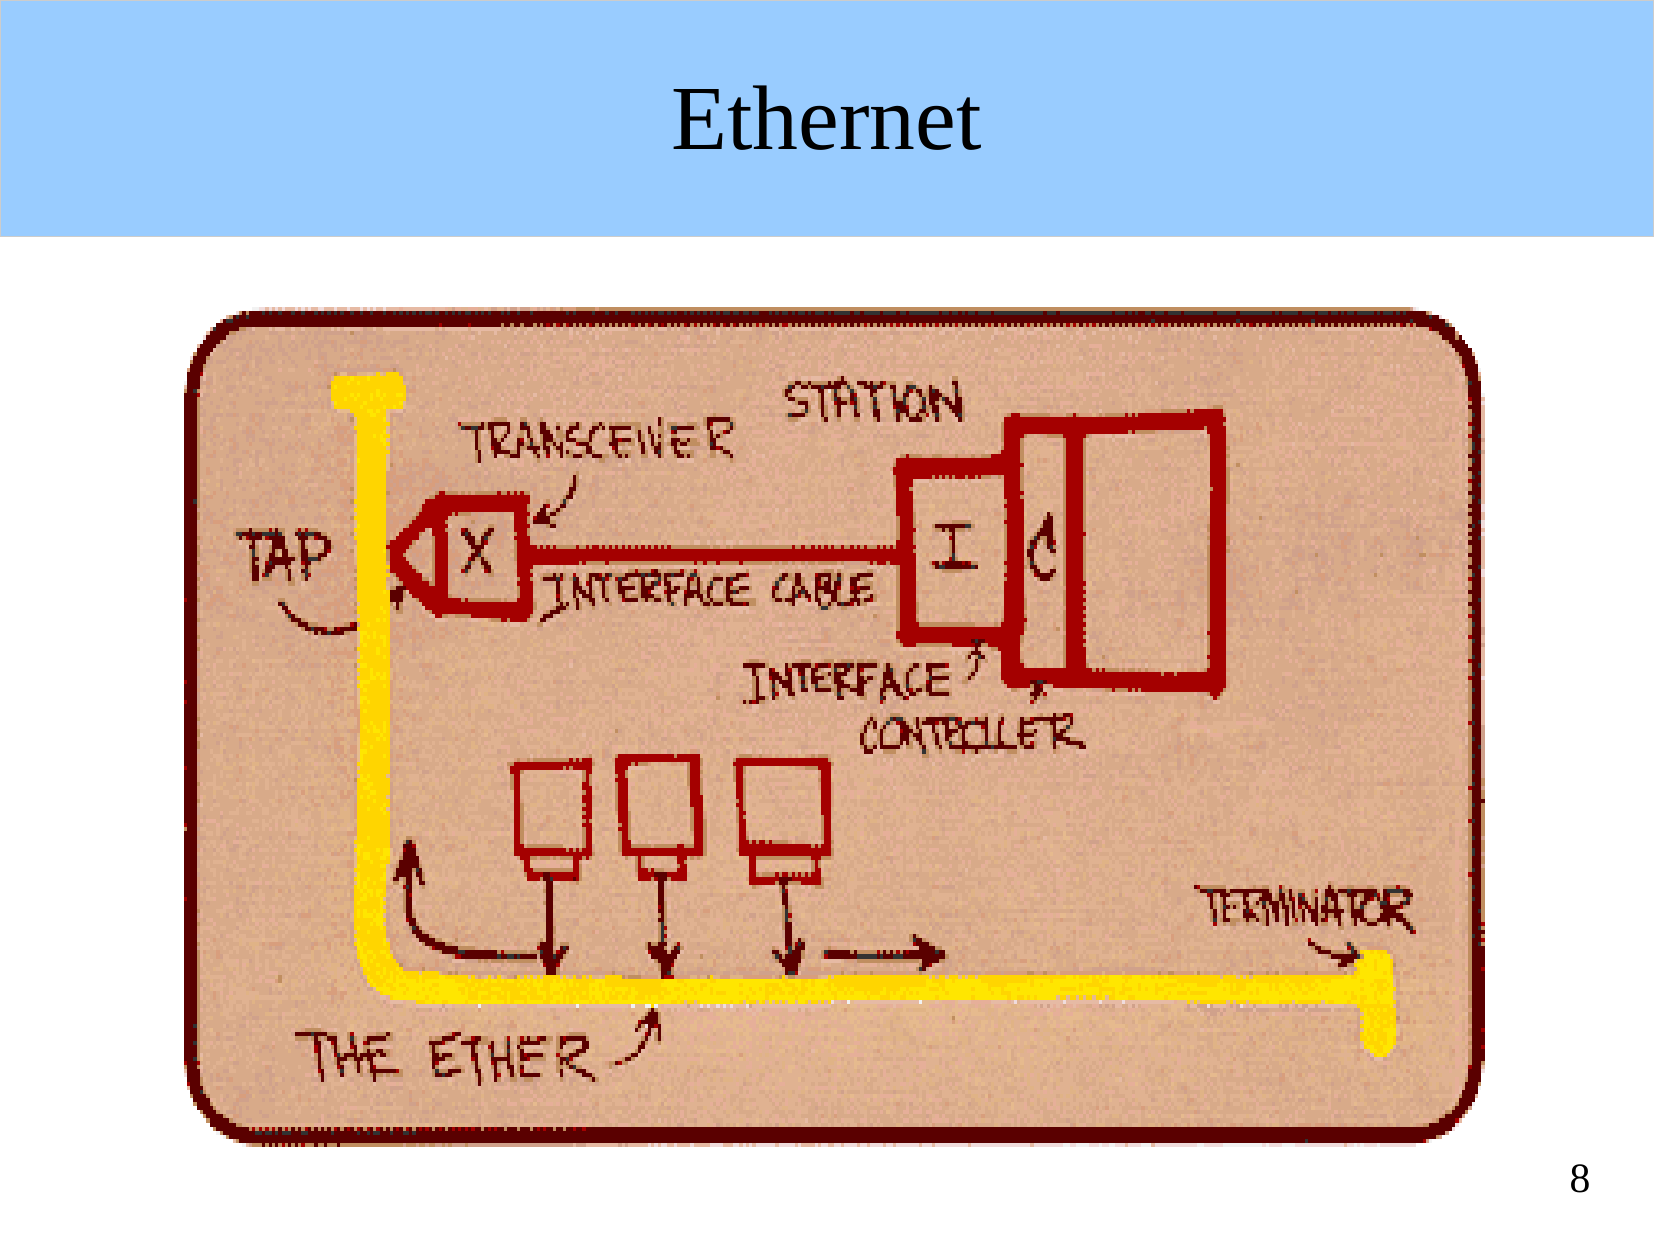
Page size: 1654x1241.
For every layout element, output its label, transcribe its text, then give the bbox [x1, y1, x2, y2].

picture [171, 295, 1495, 1164]
title Ethernet [0, 0, 1654, 237]
